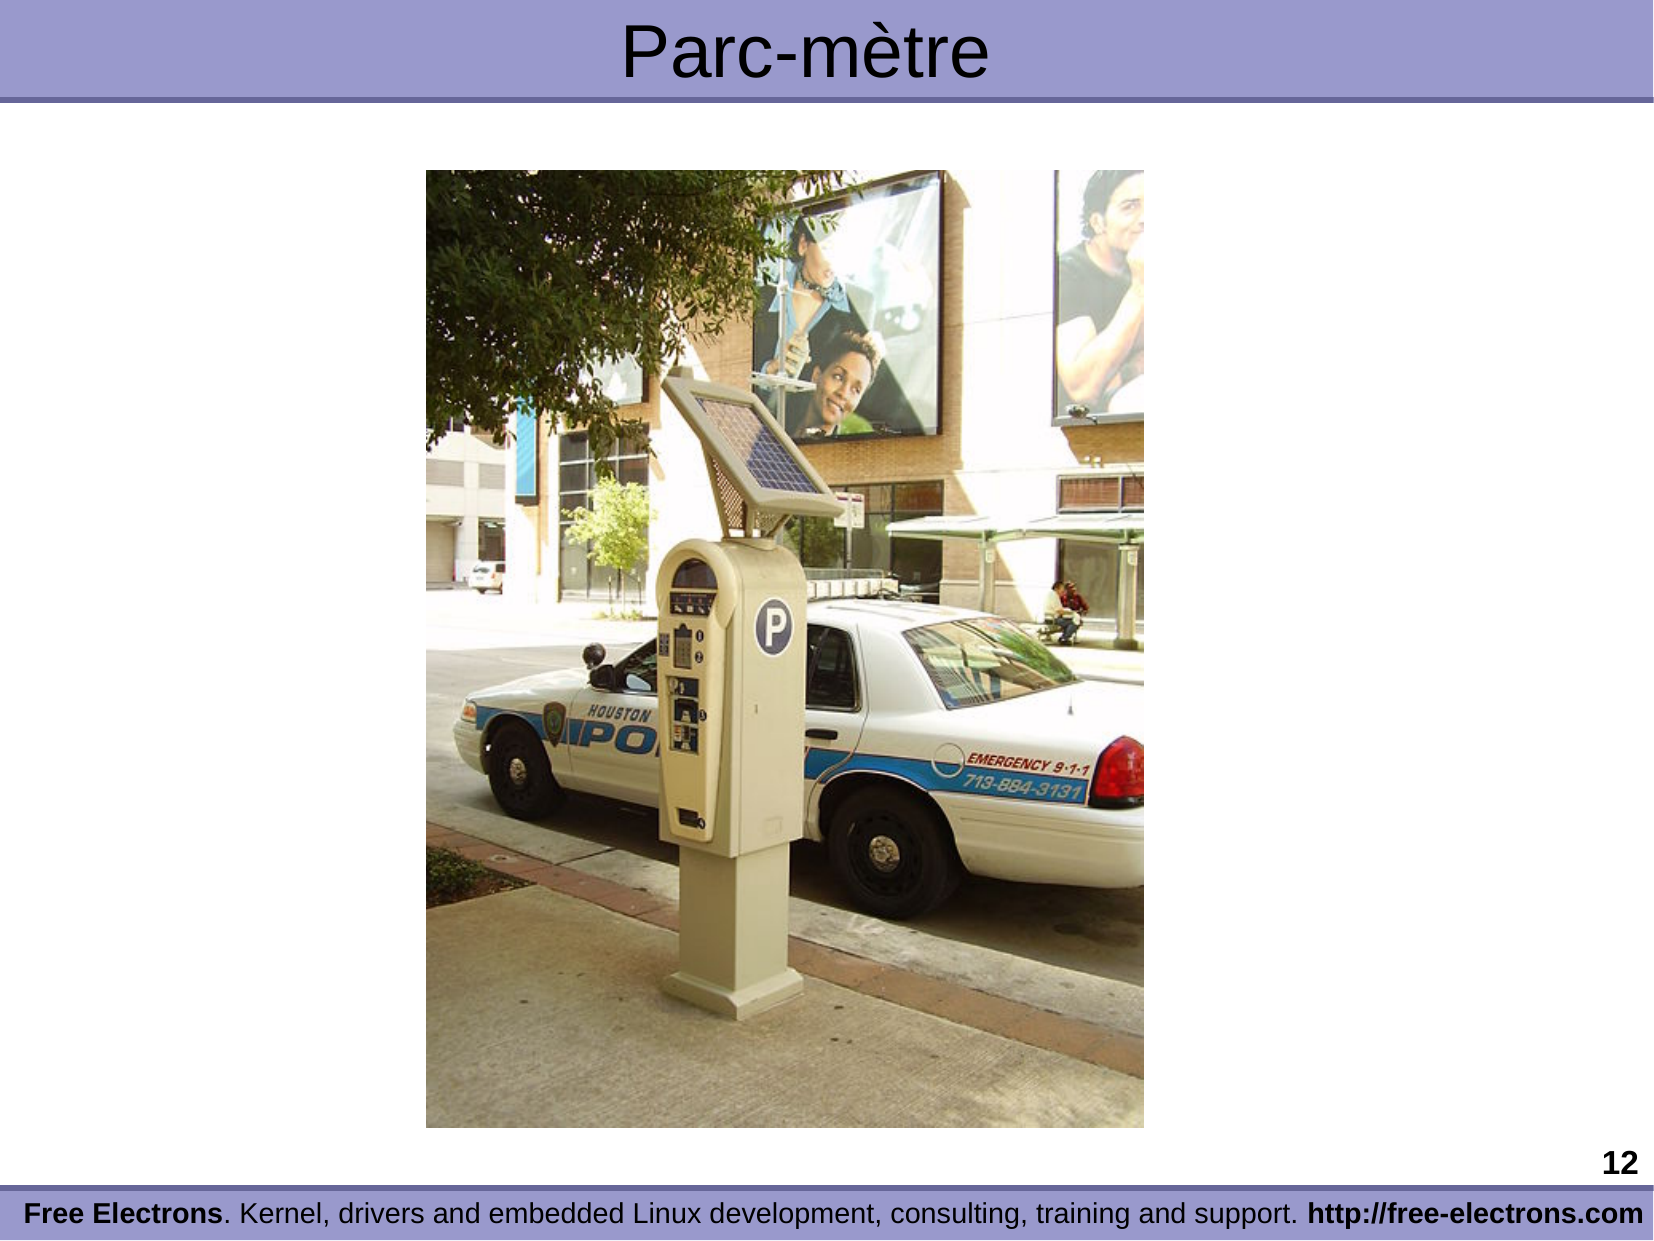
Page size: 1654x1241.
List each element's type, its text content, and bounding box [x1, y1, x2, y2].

picture [426, 170, 1144, 1128]
title Parc-mètre [60, 4, 1551, 98]
